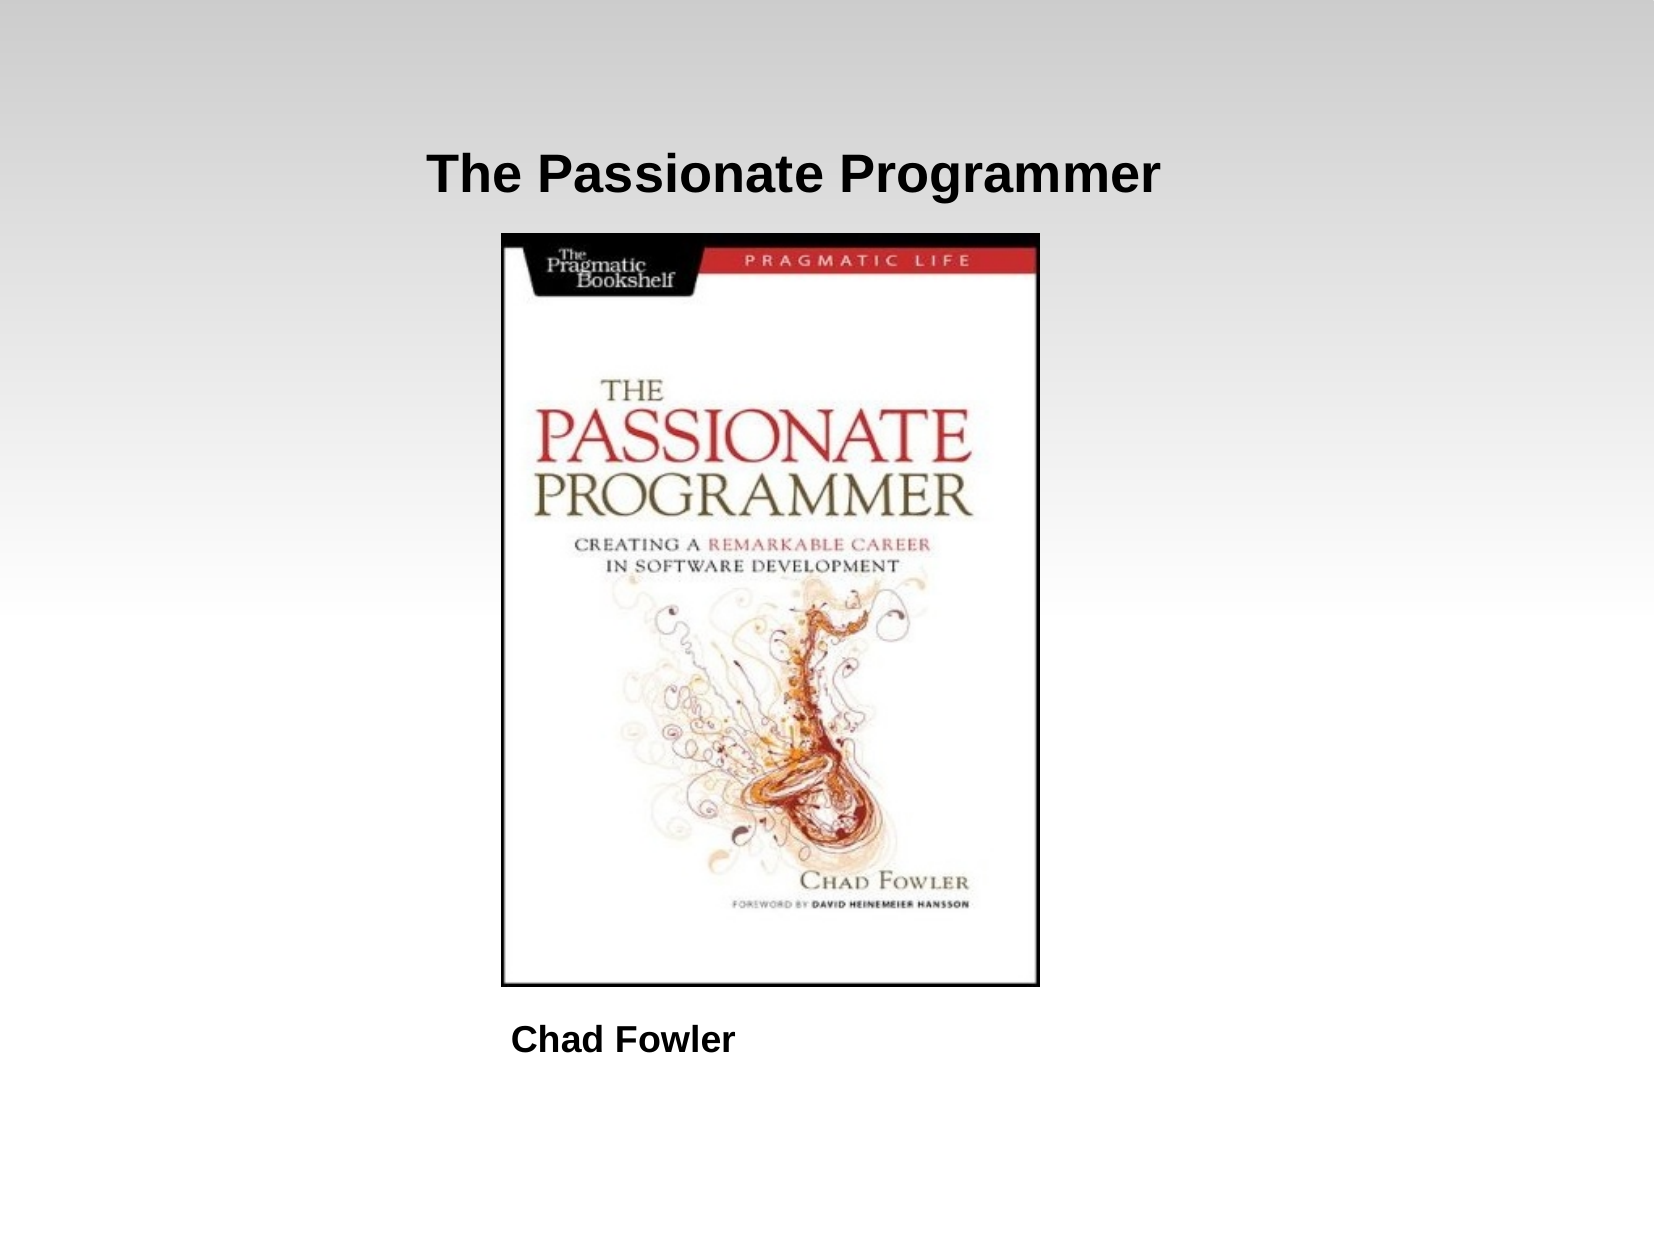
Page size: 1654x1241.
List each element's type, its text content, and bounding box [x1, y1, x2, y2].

text_box The Passionate Programmer [248, 135, 1341, 225]
text_box Chad Fowler [496, 1010, 1087, 1068]
picture [501, 233, 1040, 987]
